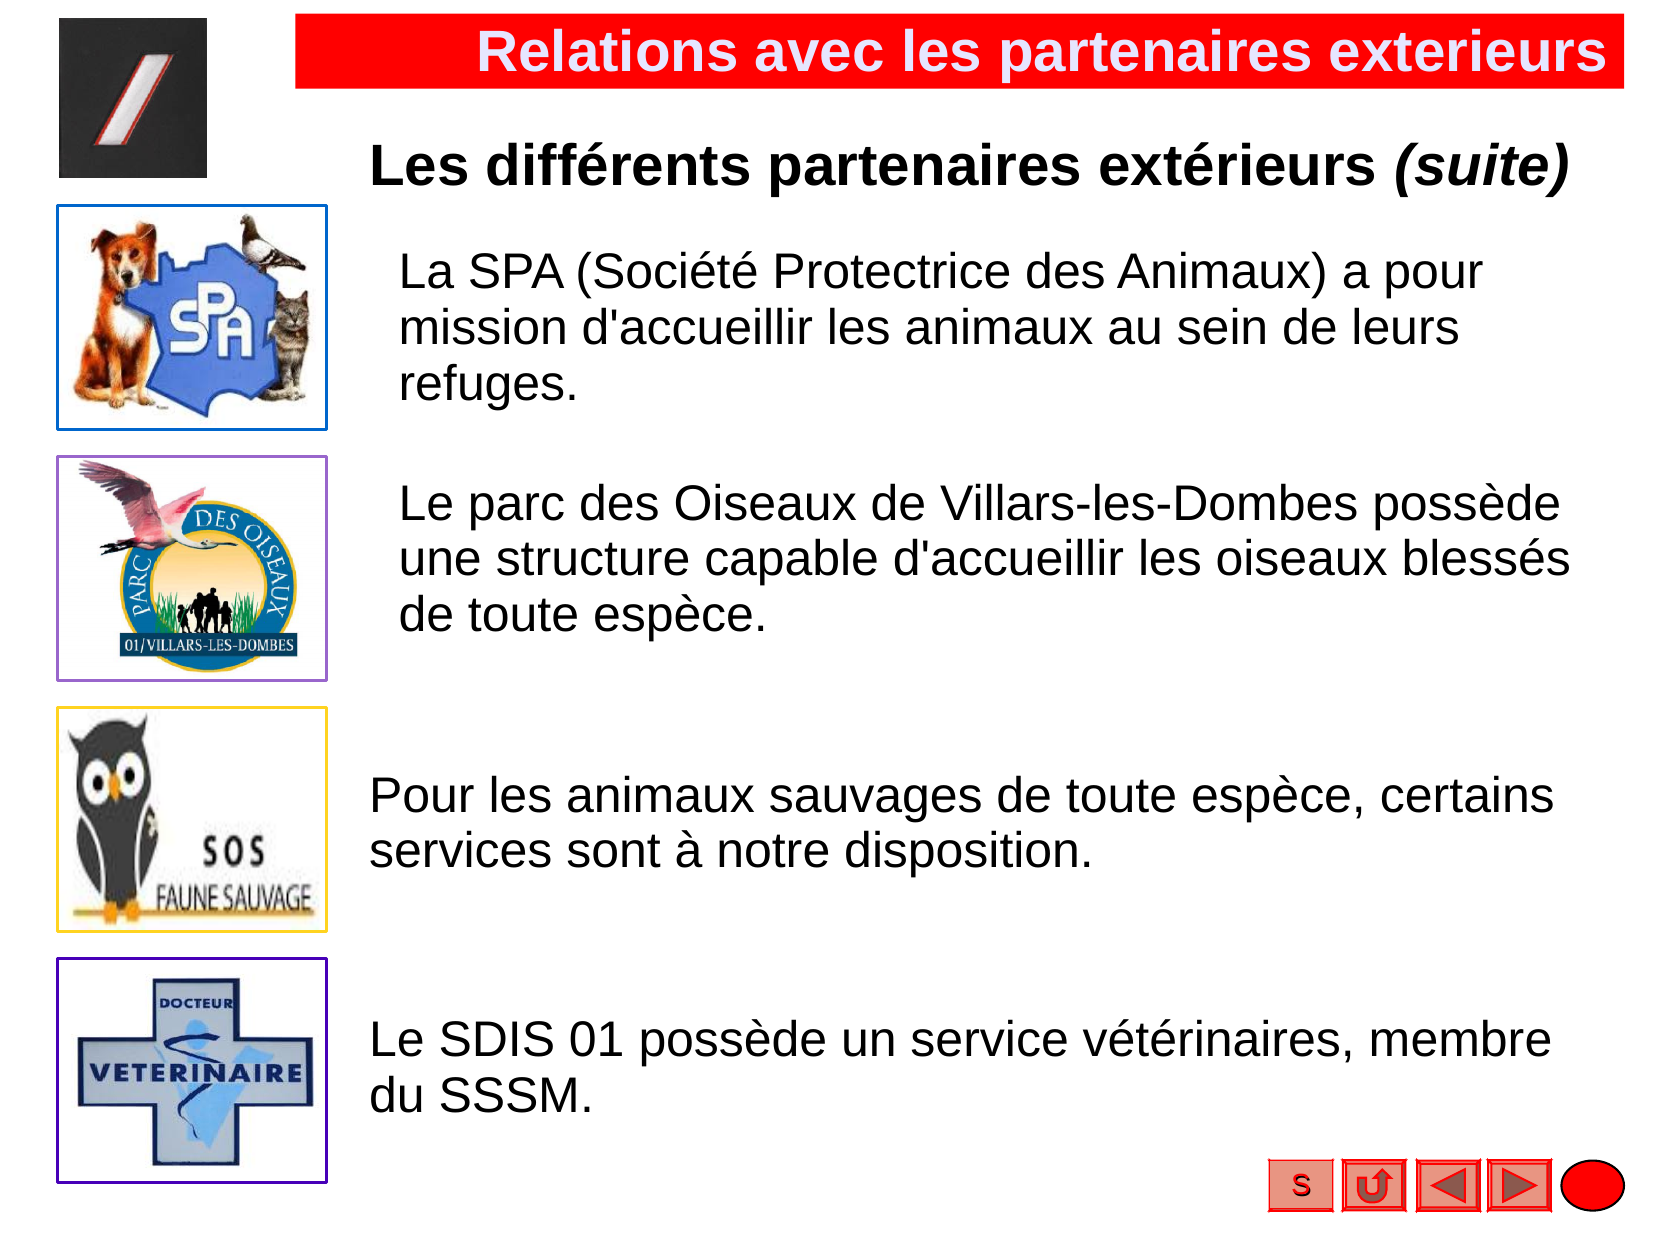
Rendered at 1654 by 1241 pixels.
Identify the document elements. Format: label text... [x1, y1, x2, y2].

picture [59, 708, 325, 931]
text_box La SPA (Société Protectrice des Animaux) a pour mission d'accueillir les animaux au sein de leurs refuges. [383, 236, 1654, 419]
text_box Les différents partenaires extérieurs (suite) [354, 125, 1586, 206]
picture [59, 206, 325, 429]
text_box Le parc des Oiseaux de Villars-les-Dombes possède une structure capable d'accueillir les oiseaux blessés de toute espèce. [383, 467, 1654, 650]
picture [59, 457, 325, 680]
picture [59, 959, 325, 1182]
text_box Relations avec les partenaires exterieurs [295, 13, 1625, 89]
text_box [1561, 1160, 1625, 1211]
list [177, 385, 1453, 562]
picture [59, 18, 207, 178]
text_box Le SDIS 01 possède un service vétérinaires, membre du SSSM. [354, 1003, 1625, 1131]
text_box Pour les animaux sauvages de toute espèce, certains services sont à notre disposition. [354, 759, 1625, 886]
